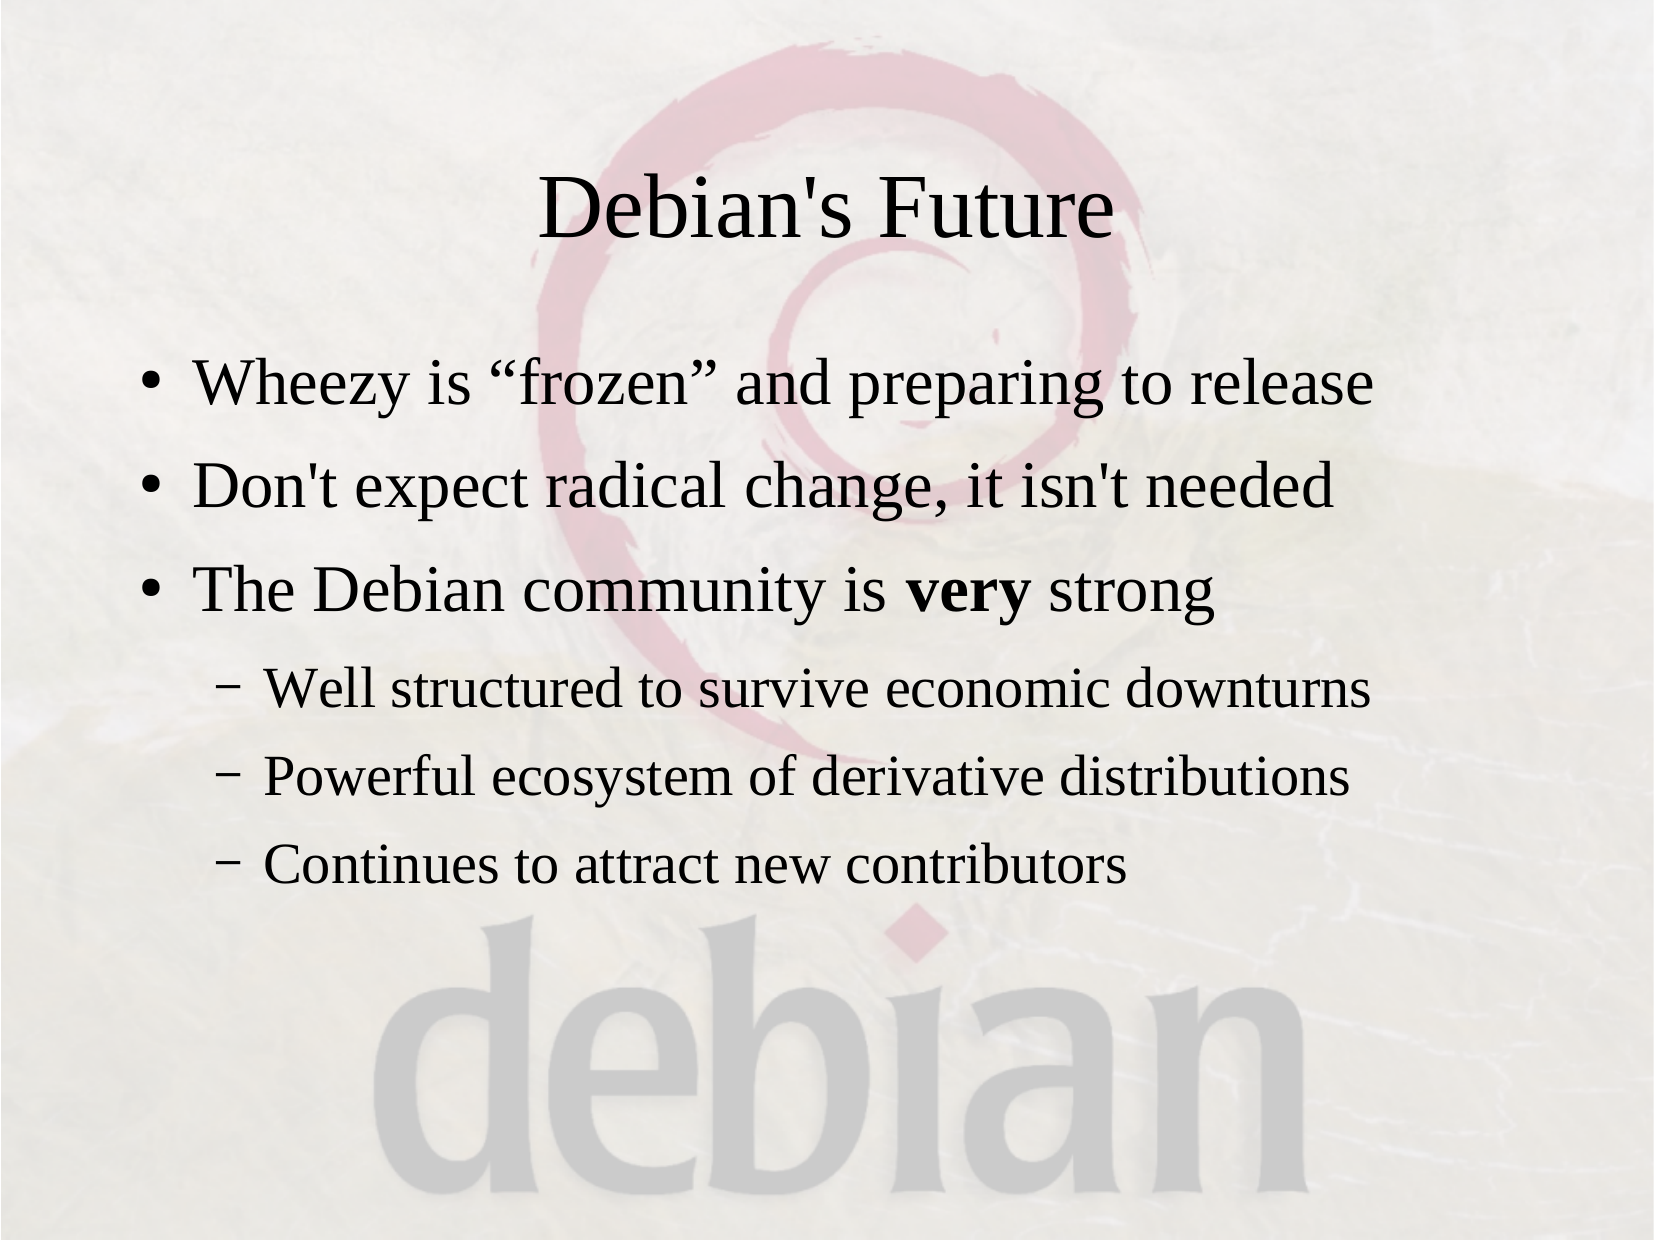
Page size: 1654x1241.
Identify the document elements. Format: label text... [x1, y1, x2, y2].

picture [1, 0, 1654, 1240]
list Wheezy is “frozen” and preparing to release Don't expect radical change, it isn't needed The Debian community is very strong Well structured to survive economic downturns Powerful ecosystem of derivative distributions Continues to attract new contributors [121, 344, 1534, 1127]
title Debian's Future [121, 102, 1534, 311]
